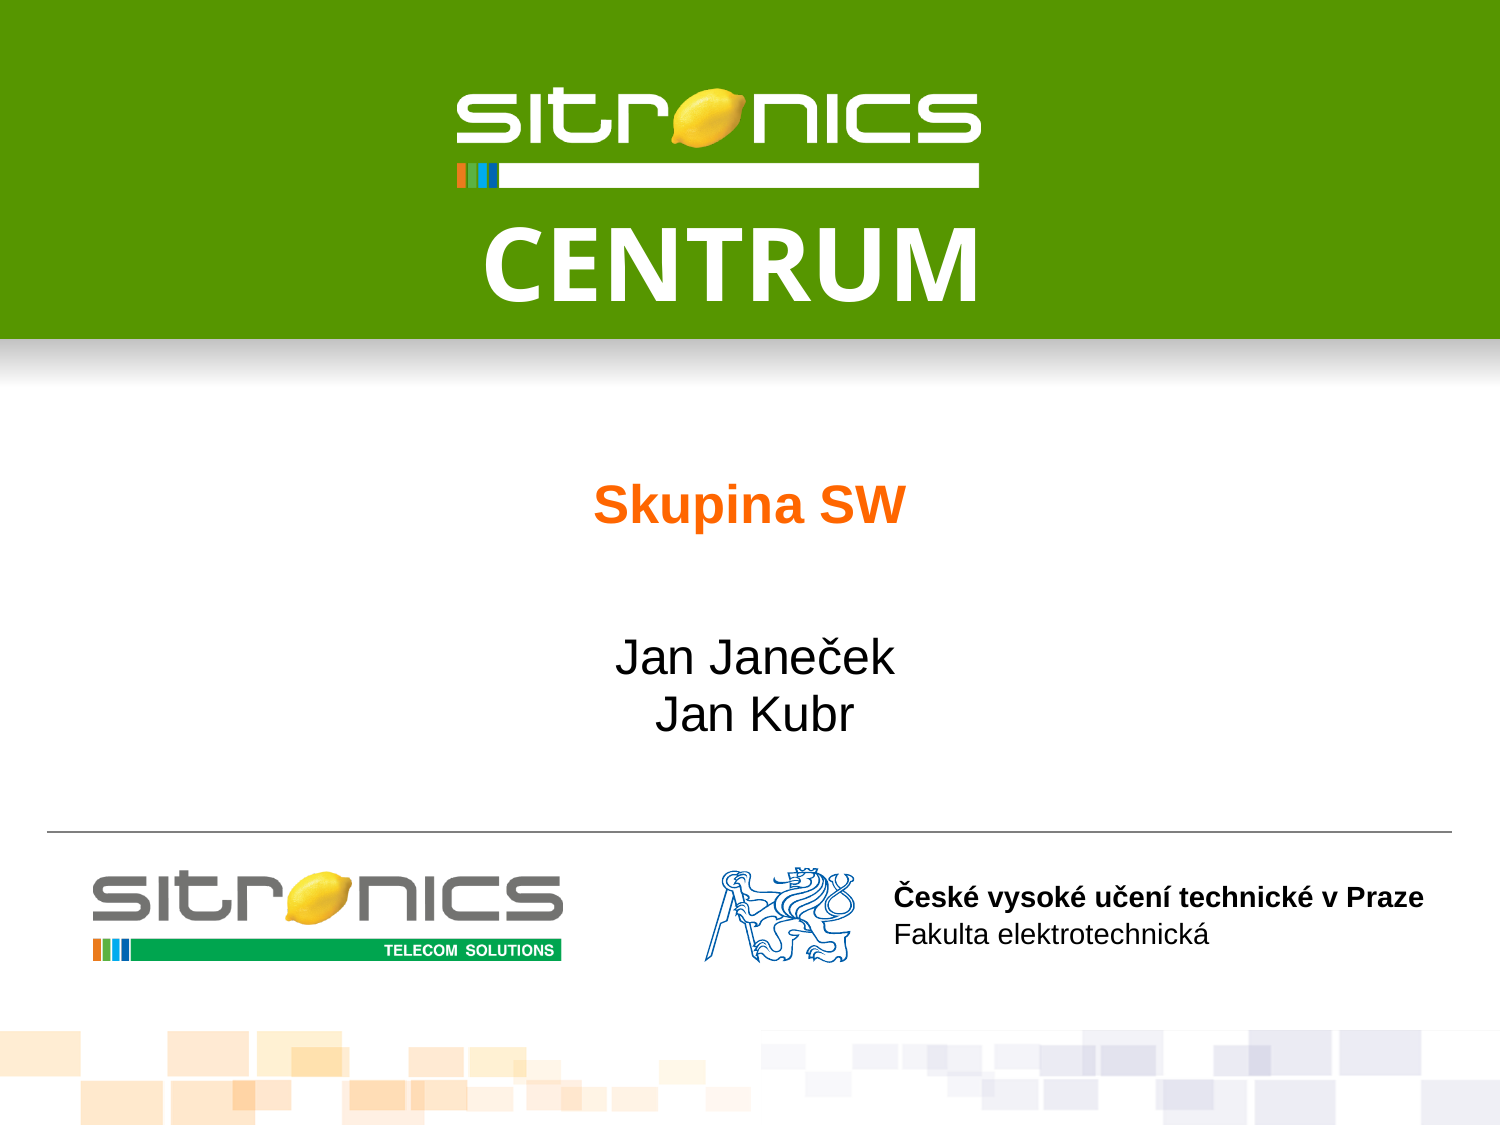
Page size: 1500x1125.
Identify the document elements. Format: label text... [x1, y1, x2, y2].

text_box Jan Janeček Jan Kubr [230, 631, 1281, 797]
picture [760, 1029, 1500, 1125]
title Skupina SW [112, 421, 1388, 588]
picture [93, 855, 563, 961]
picture [457, 70, 981, 188]
picture [0, 1031, 751, 1125]
